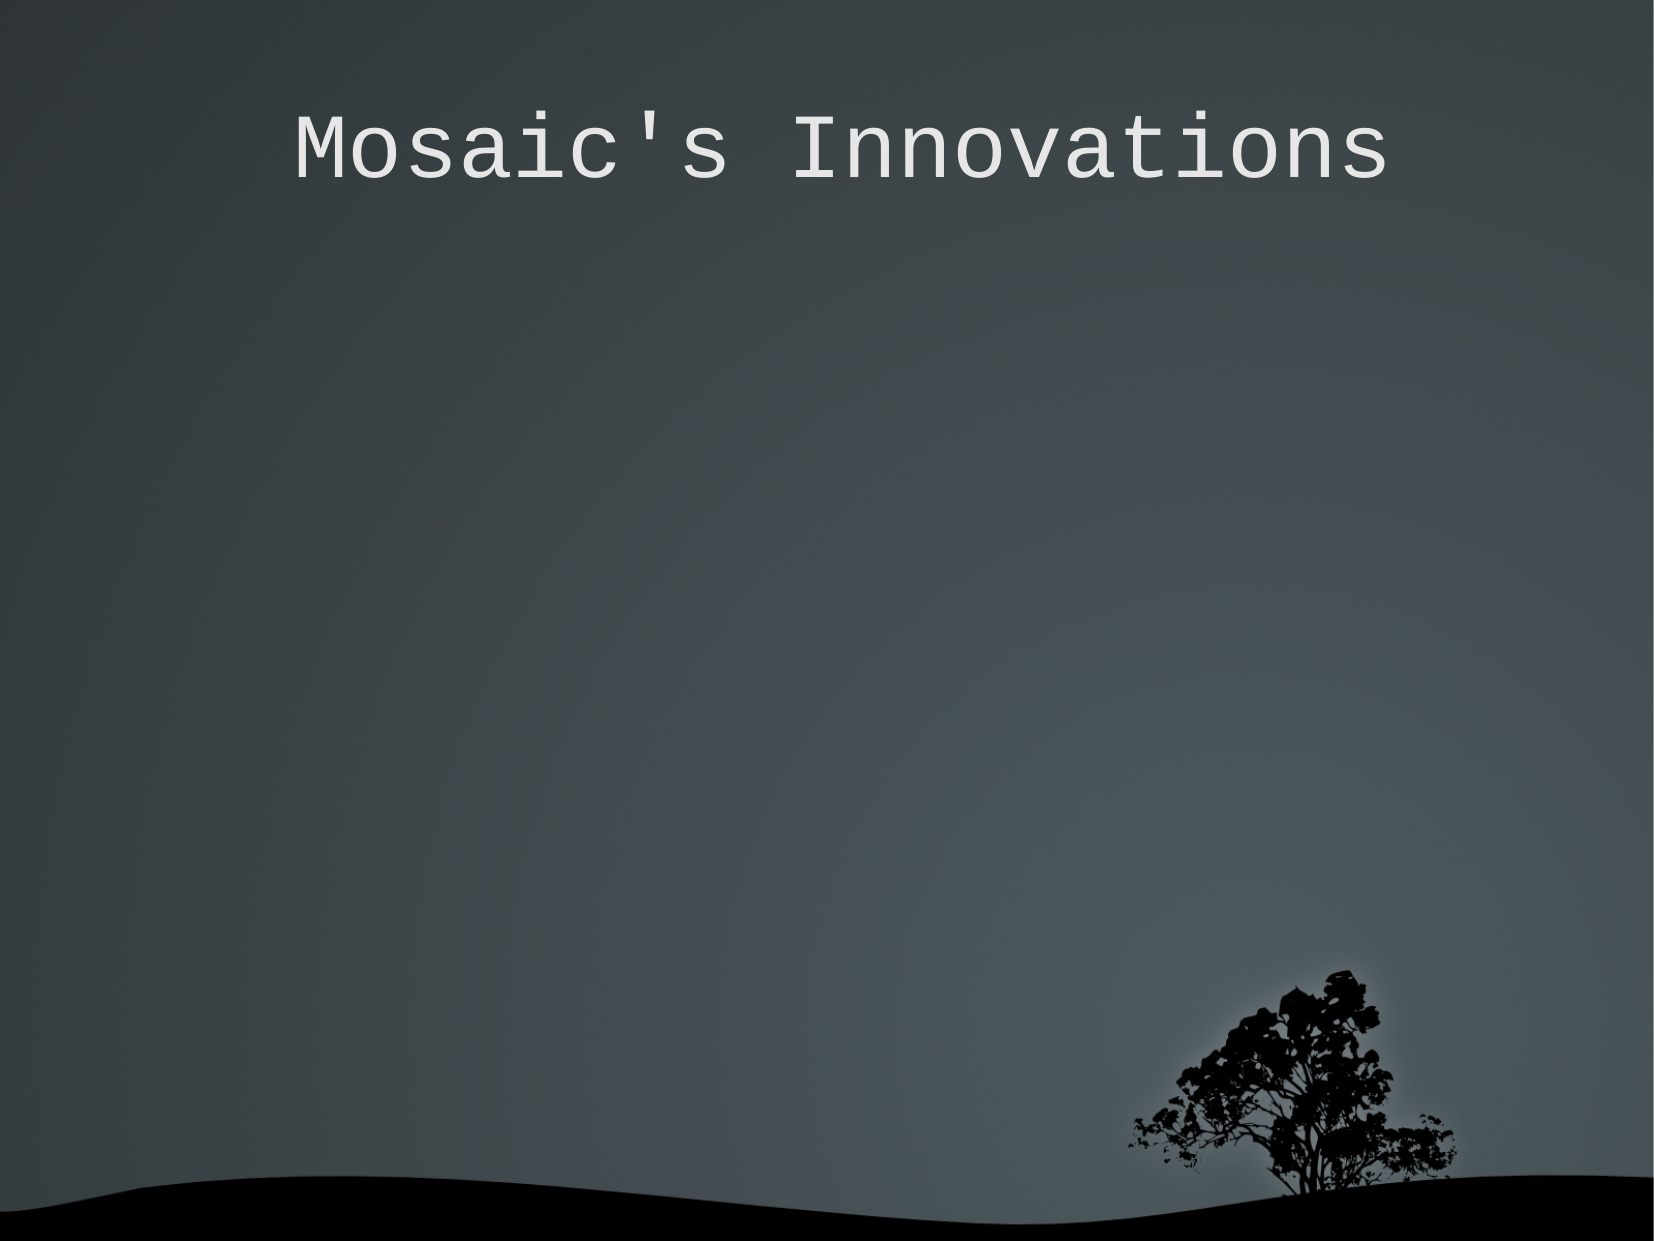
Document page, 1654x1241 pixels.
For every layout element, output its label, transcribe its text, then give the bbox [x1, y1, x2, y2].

list [82, 290, 1571, 1094]
title Mosaic's Innovations [82, 56, 1571, 250]
picture [0, 0, 1654, 1241]
